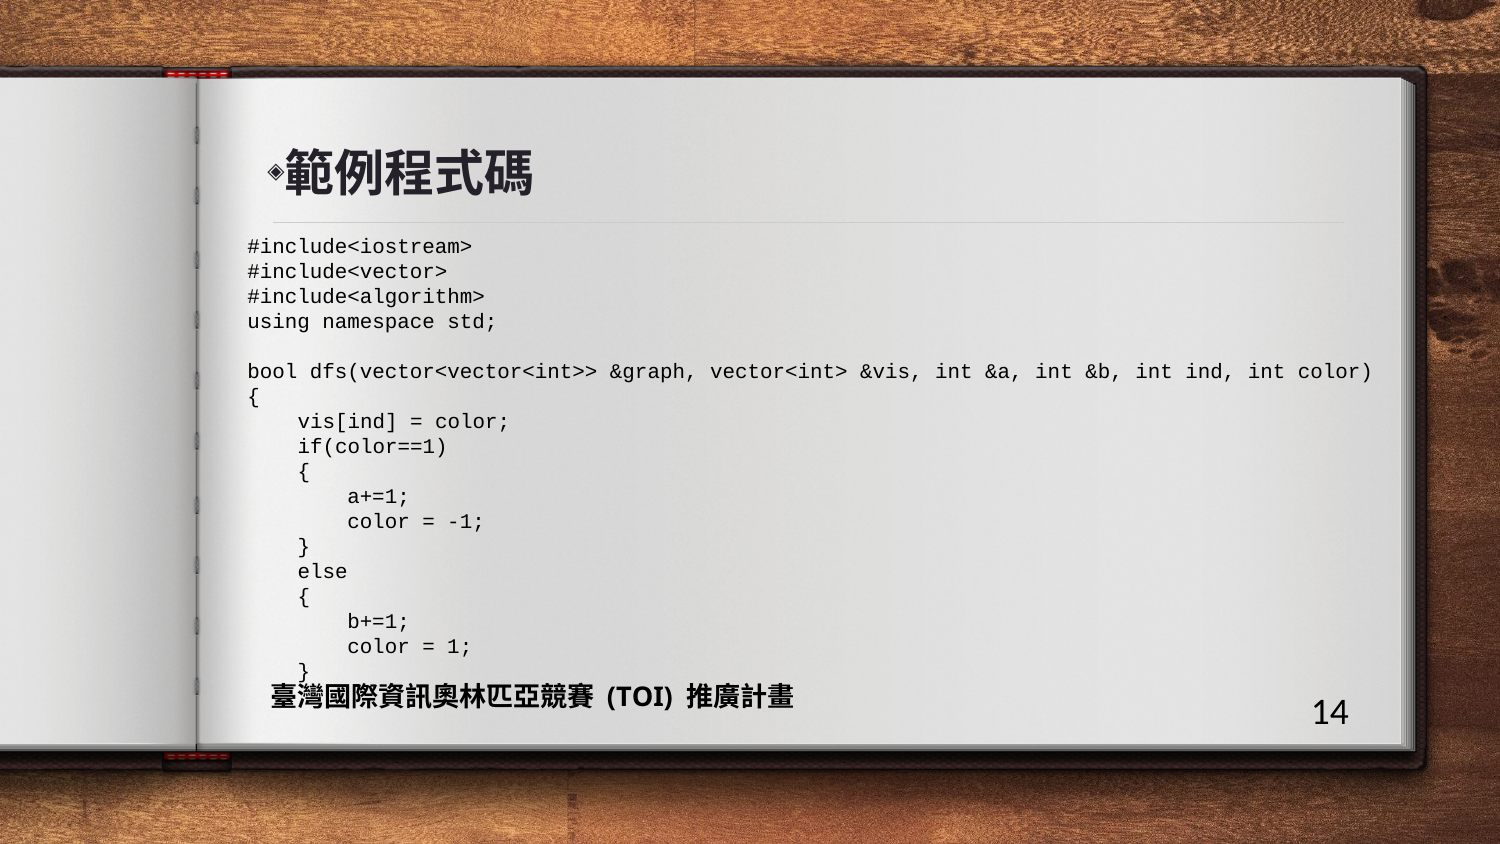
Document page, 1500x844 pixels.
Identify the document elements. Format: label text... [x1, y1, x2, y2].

list 範例程式碼 [252, 126, 1194, 225]
text_box #include<iostream> #include<vector> #include<algorithm> using namespace std; bool dfs(vector<vector<int>> &graph, vector<int> &vis, int &a, int &b, int ind, int color) { vis[ind] = color; if(color==1) { a+=1; color = -1; } else { b+=1; color = 1; } [232, 225, 1416, 746]
